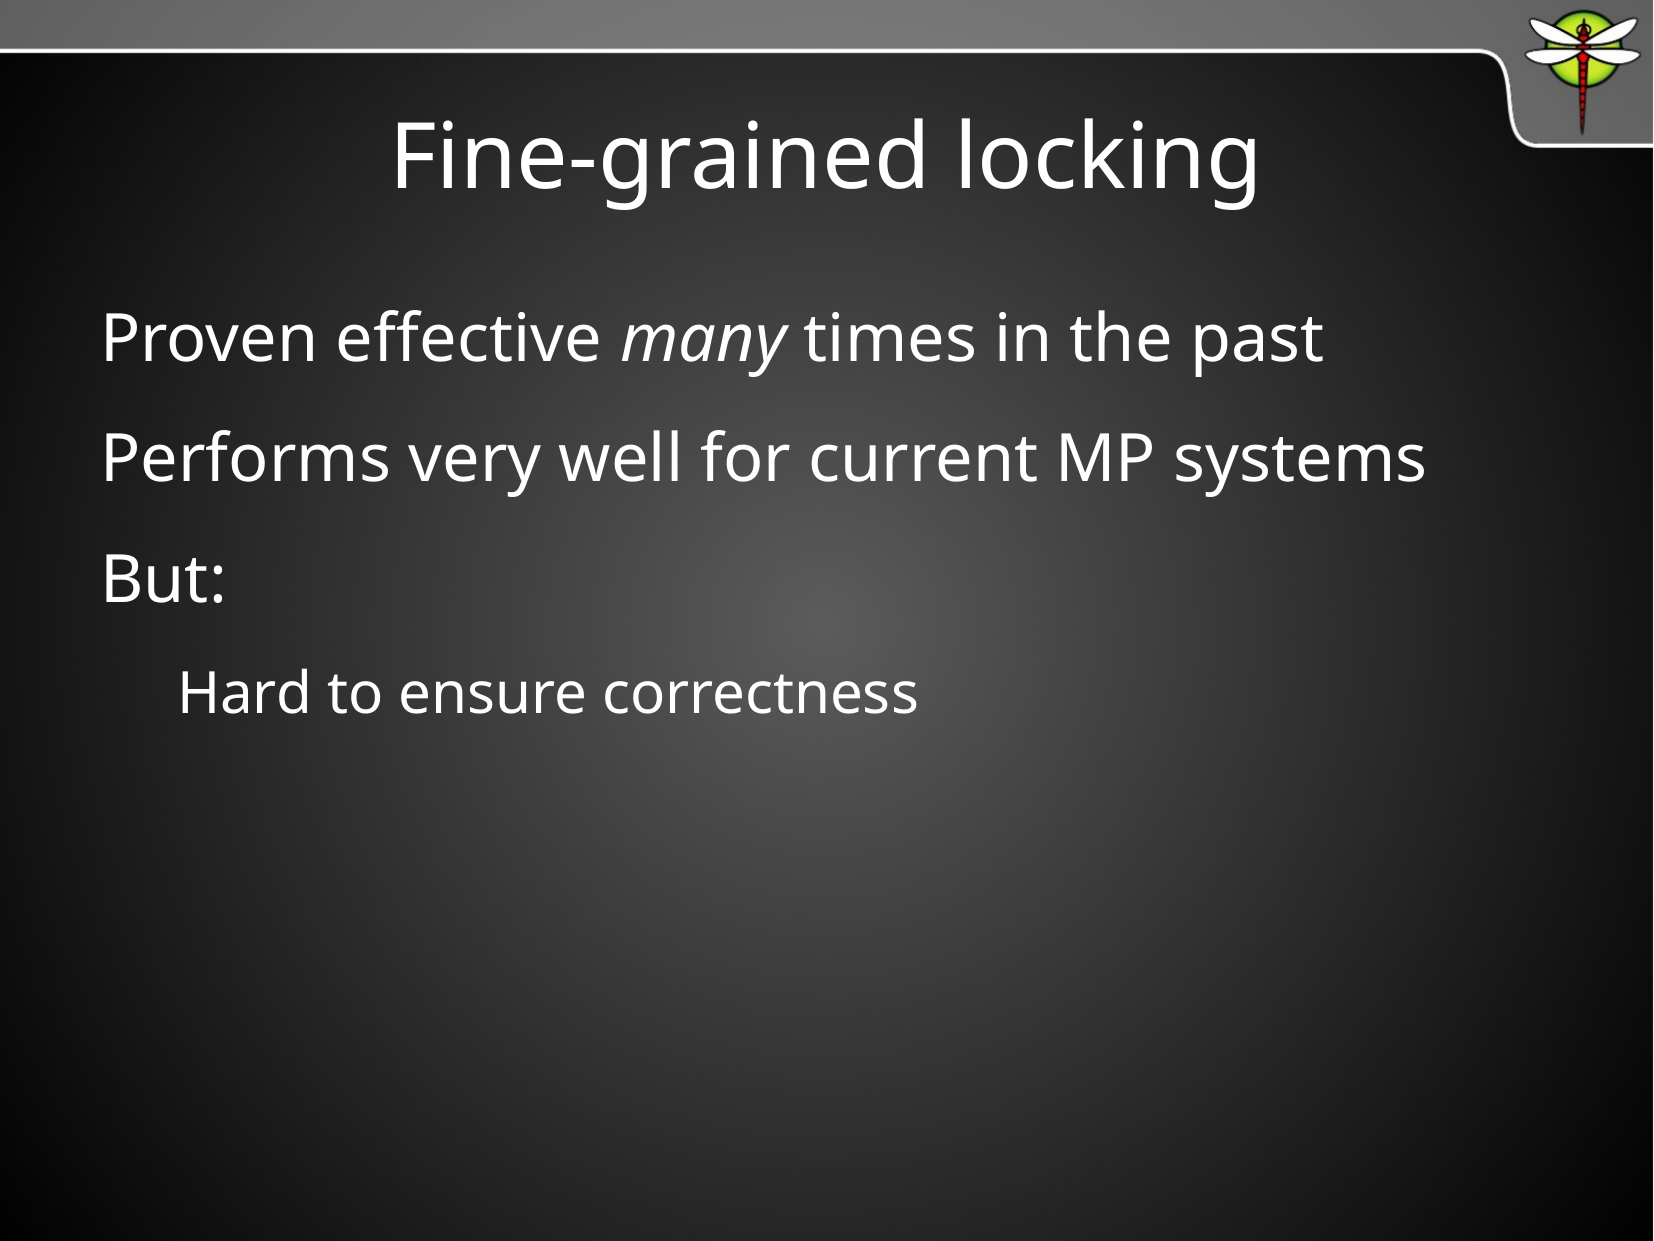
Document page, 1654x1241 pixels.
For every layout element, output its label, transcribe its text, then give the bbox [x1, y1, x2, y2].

picture [0, 0, 1654, 1241]
title Fine-grained locking [82, 56, 1571, 250]
list Proven effective many times in the past Performs very well for current MP systems But: Hard to ensure correctness [82, 290, 1571, 1094]
